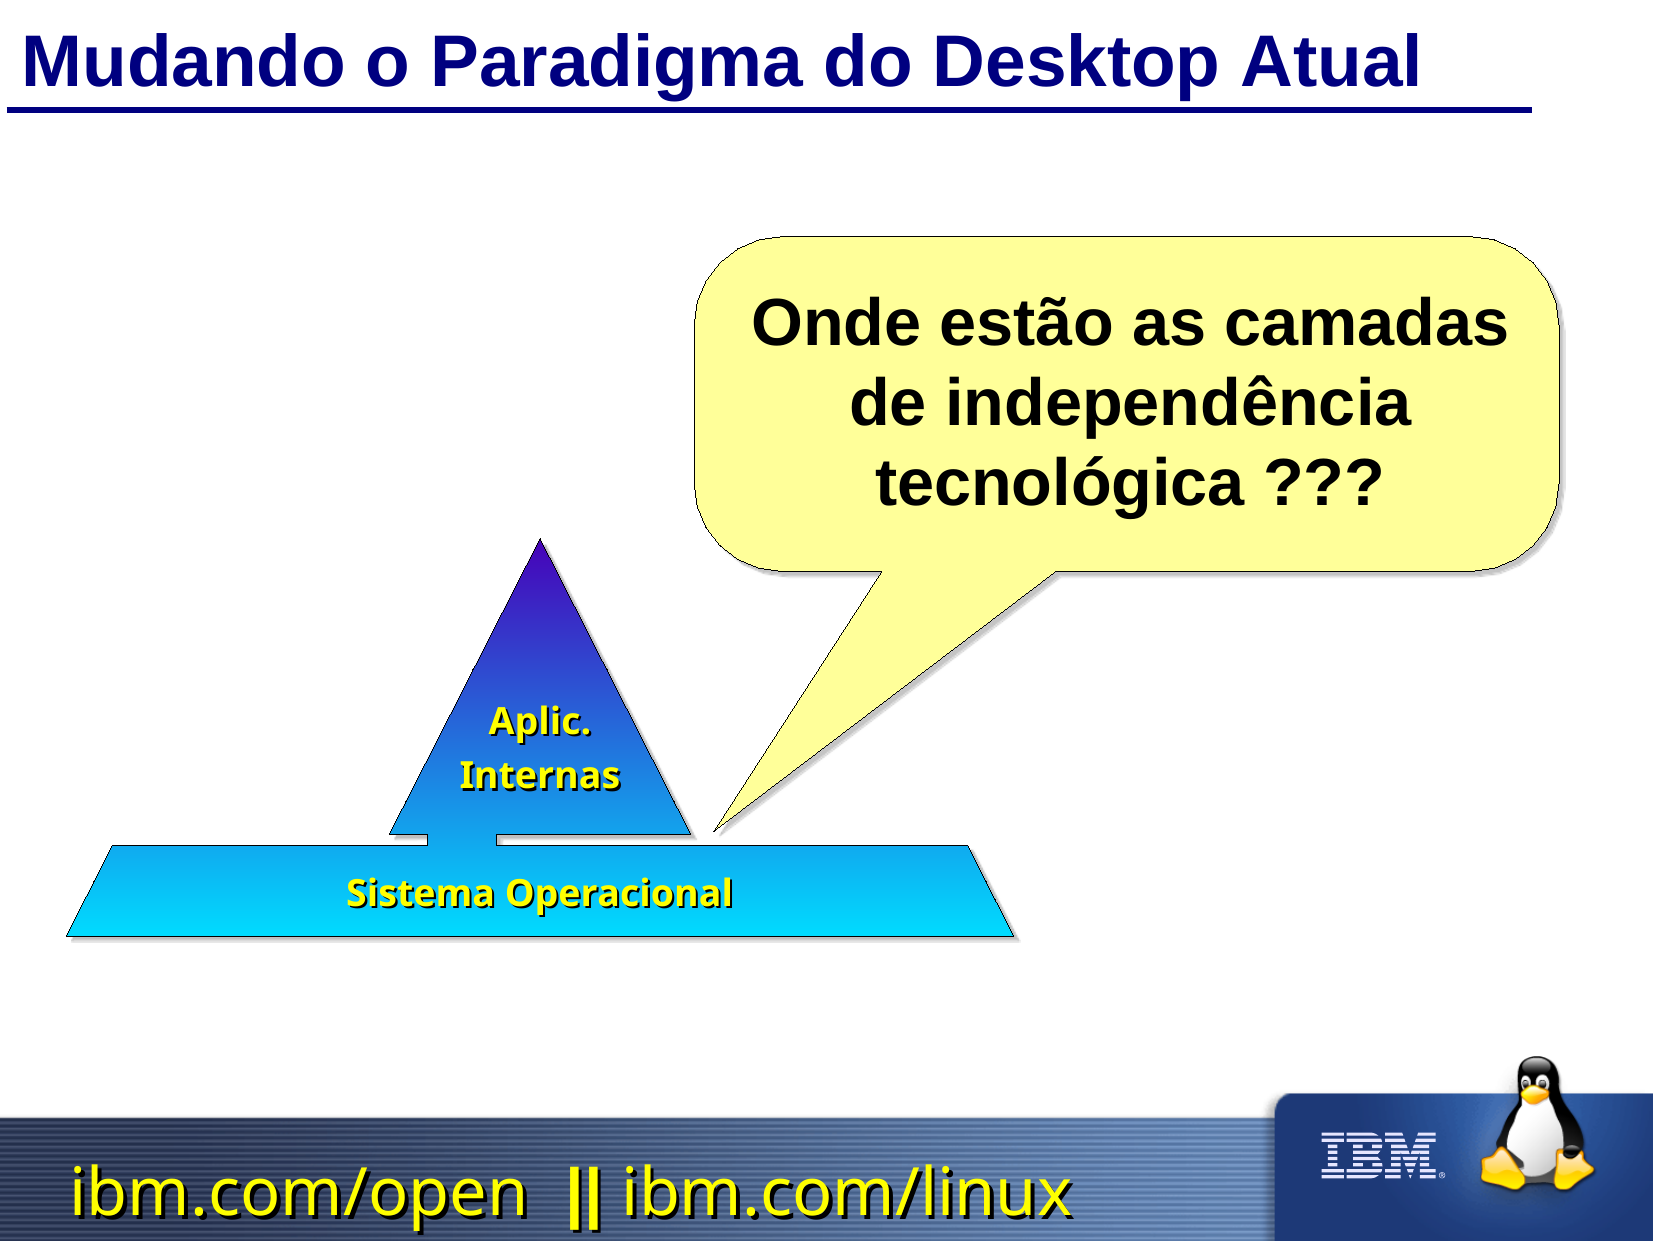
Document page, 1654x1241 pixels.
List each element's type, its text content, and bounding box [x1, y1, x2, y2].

text_box [694, 236, 1560, 832]
text_box [66, 726, 1014, 937]
picture [0, 1055, 1653, 1241]
text_box [476, 538, 605, 664]
text_box Onde estão as camadas de independência tecnológica ??? [727, 261, 1534, 539]
text_box Aplic. Internas [444, 664, 636, 827]
text_box Sistema Operacional [311, 863, 769, 917]
text_box Mudando o Paradigma do Desktop Atual [21, 14, 1570, 97]
